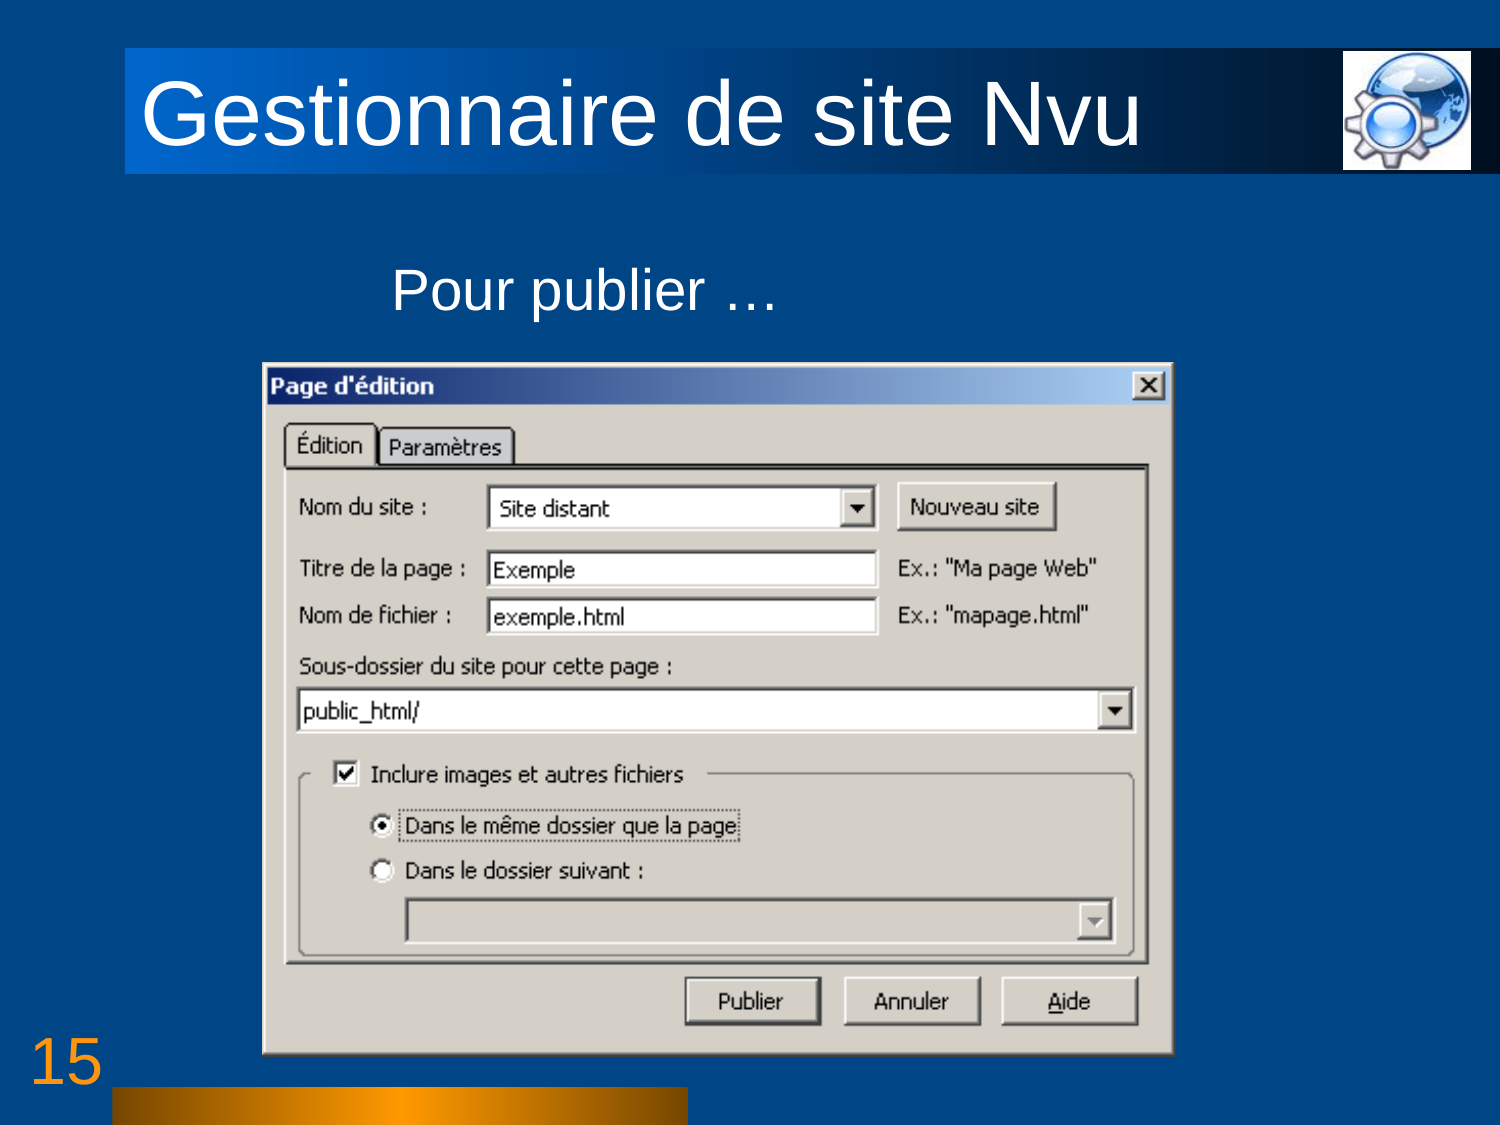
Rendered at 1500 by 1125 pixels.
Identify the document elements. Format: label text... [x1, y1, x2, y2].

text_box Pour publier … [376, 250, 797, 331]
title Gestionnaire de site Nvu [125, 0, 1400, 228]
picture [1400, 51, 1471, 170]
picture [262, 362, 1176, 1057]
